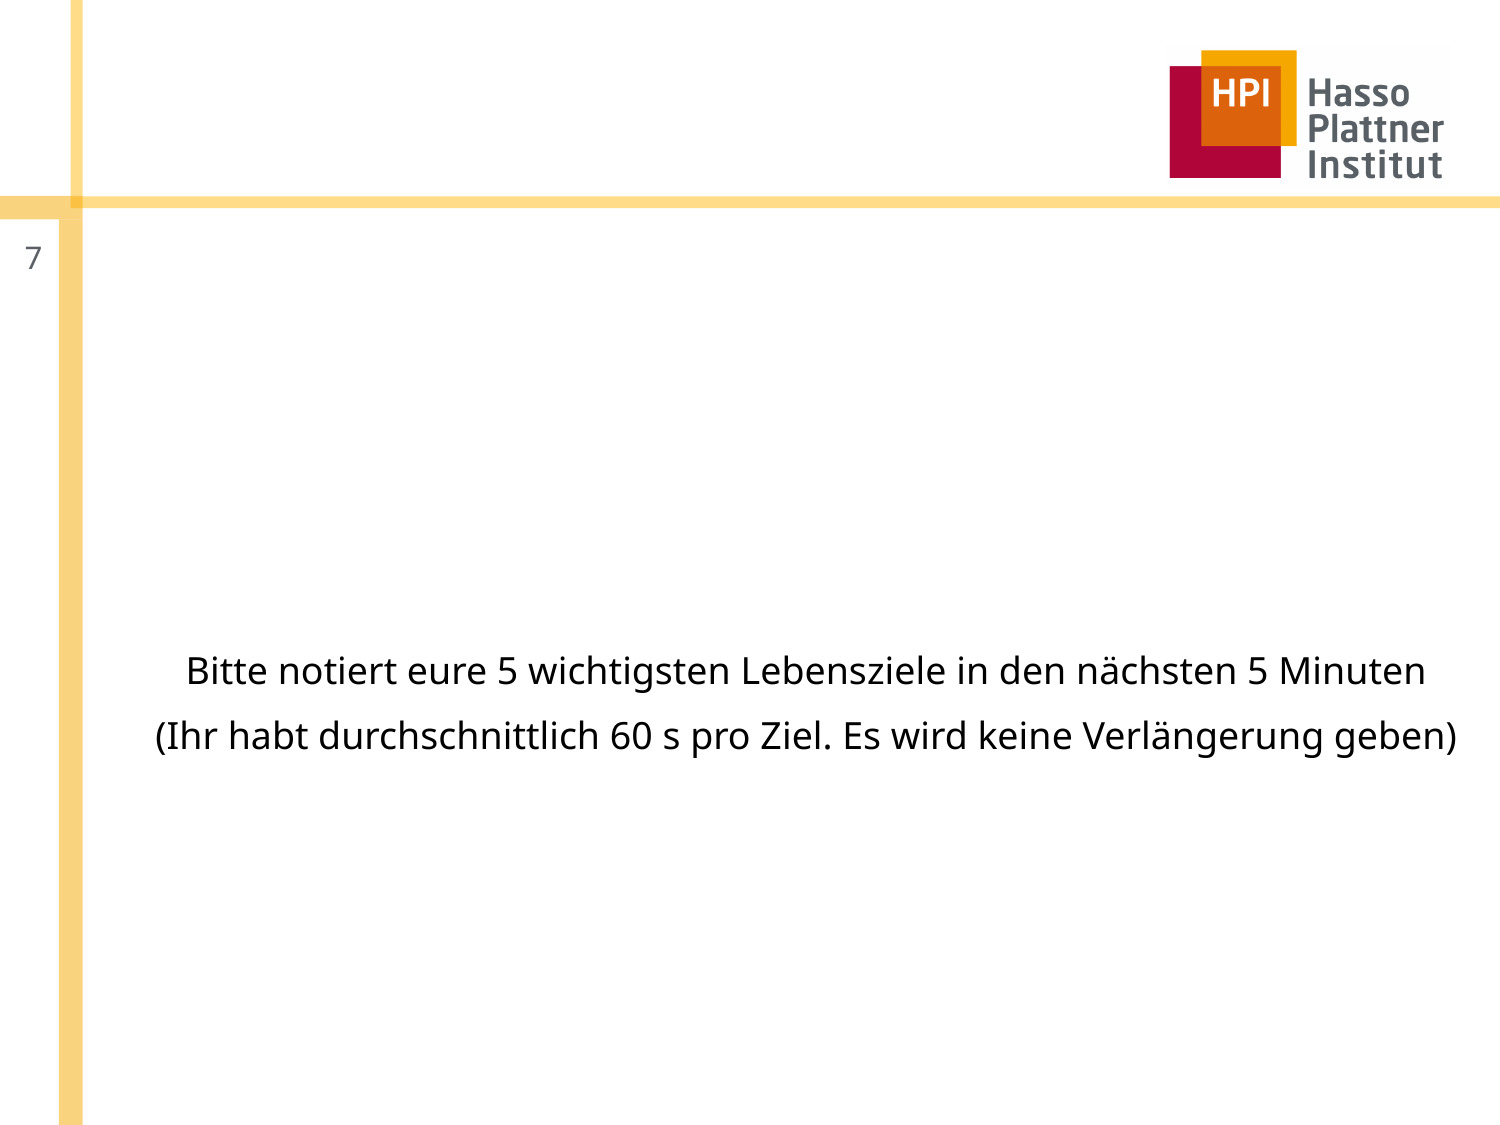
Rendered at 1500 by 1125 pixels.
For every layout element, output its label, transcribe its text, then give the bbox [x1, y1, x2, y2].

subtitle Bitte notiert eure 5 wichtigsten Lebensziele in den nächsten 5 Minuten (Ihr habt durchschnittlich 60 s pro Ziel. Es wird keine Verlängerung geben) [121, 337, 1463, 1067]
